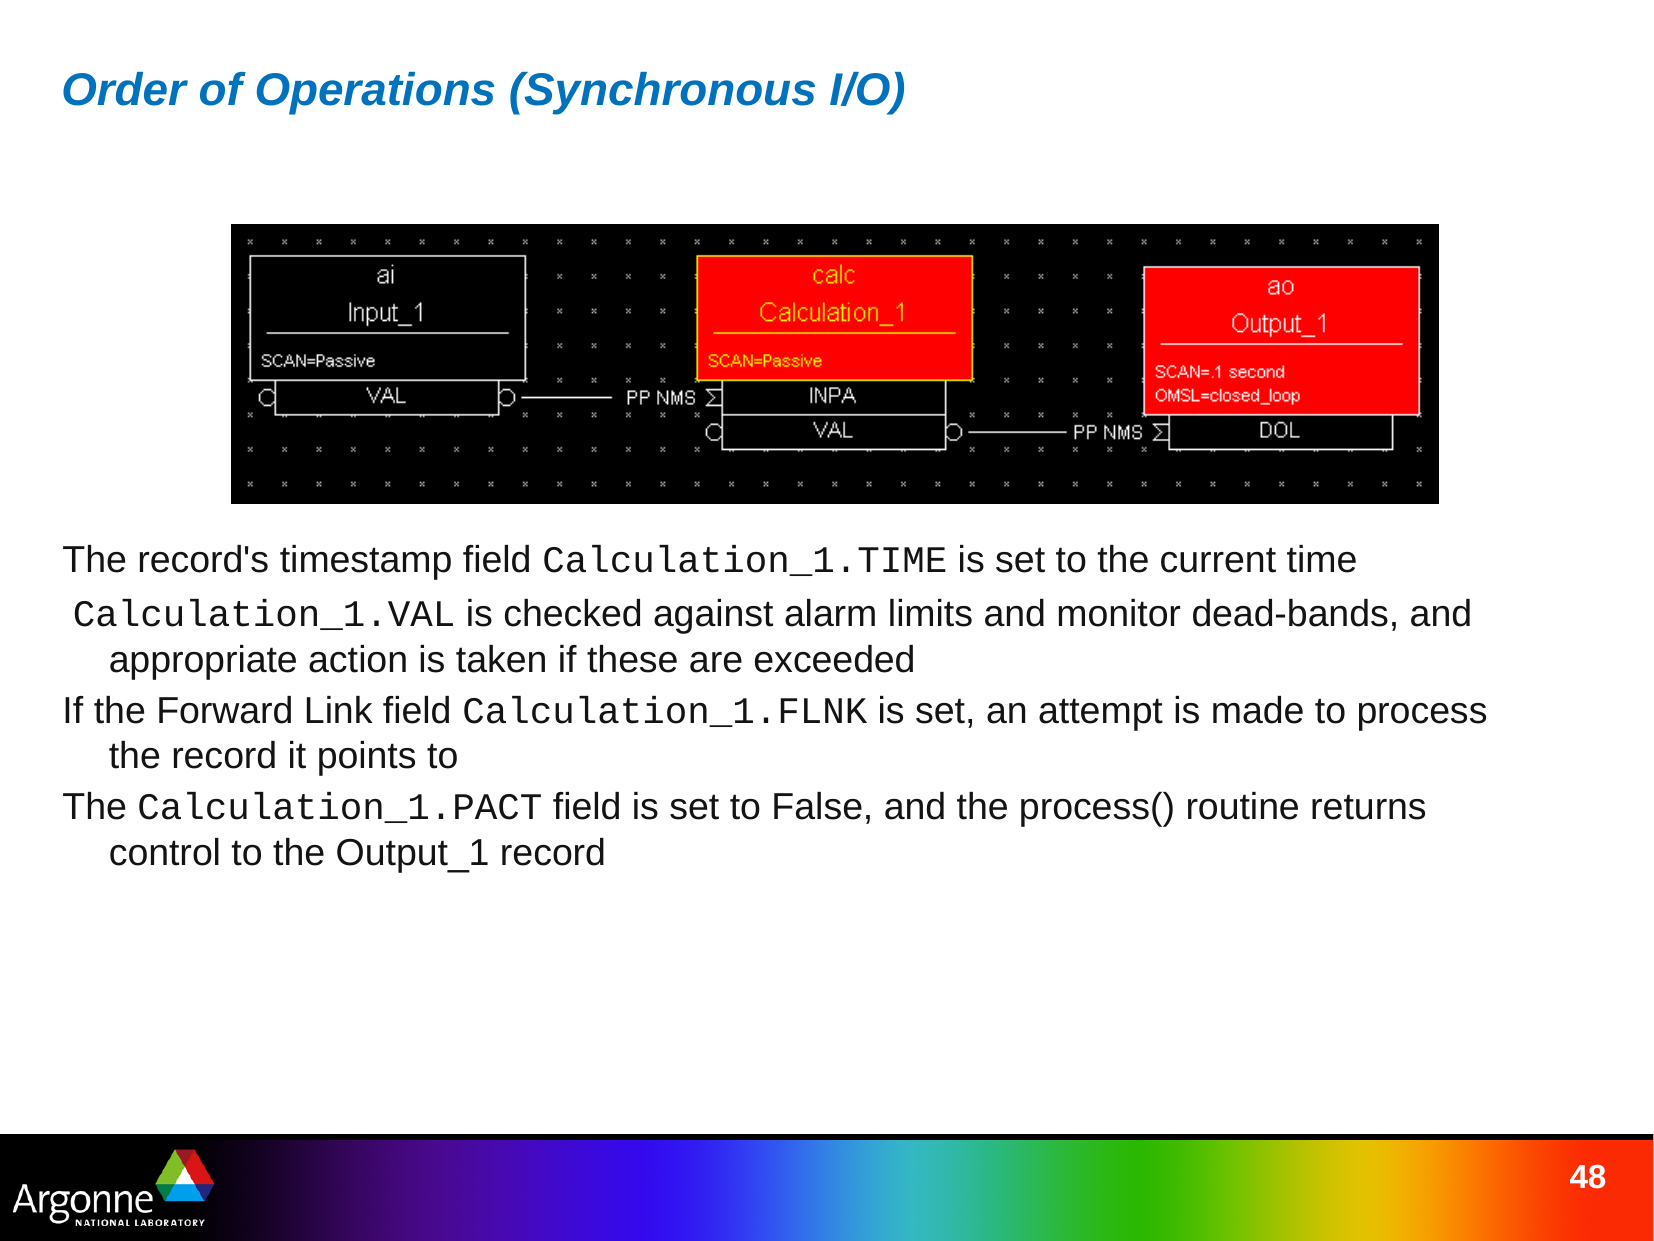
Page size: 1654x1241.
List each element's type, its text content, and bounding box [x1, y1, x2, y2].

picture [231, 224, 1439, 504]
title Order of Operations (Synchronous I/O) [61, 56, 1500, 126]
list The record's timestamp field Calculation_1.TIME is set to the current time Calculation_1.VAL is checked against alarm limits and monitor dead-bands, and appropriate action is taken if these are exceeded If the Forward Link field Calculation_1.FLNK is set, an attempt is made to process the record it points to The Calculation_1.PACT field is set to False, and the process() routine returns control to the Output_1 record [62, 538, 1498, 957]
picture [0, 1134, 1654, 1241]
